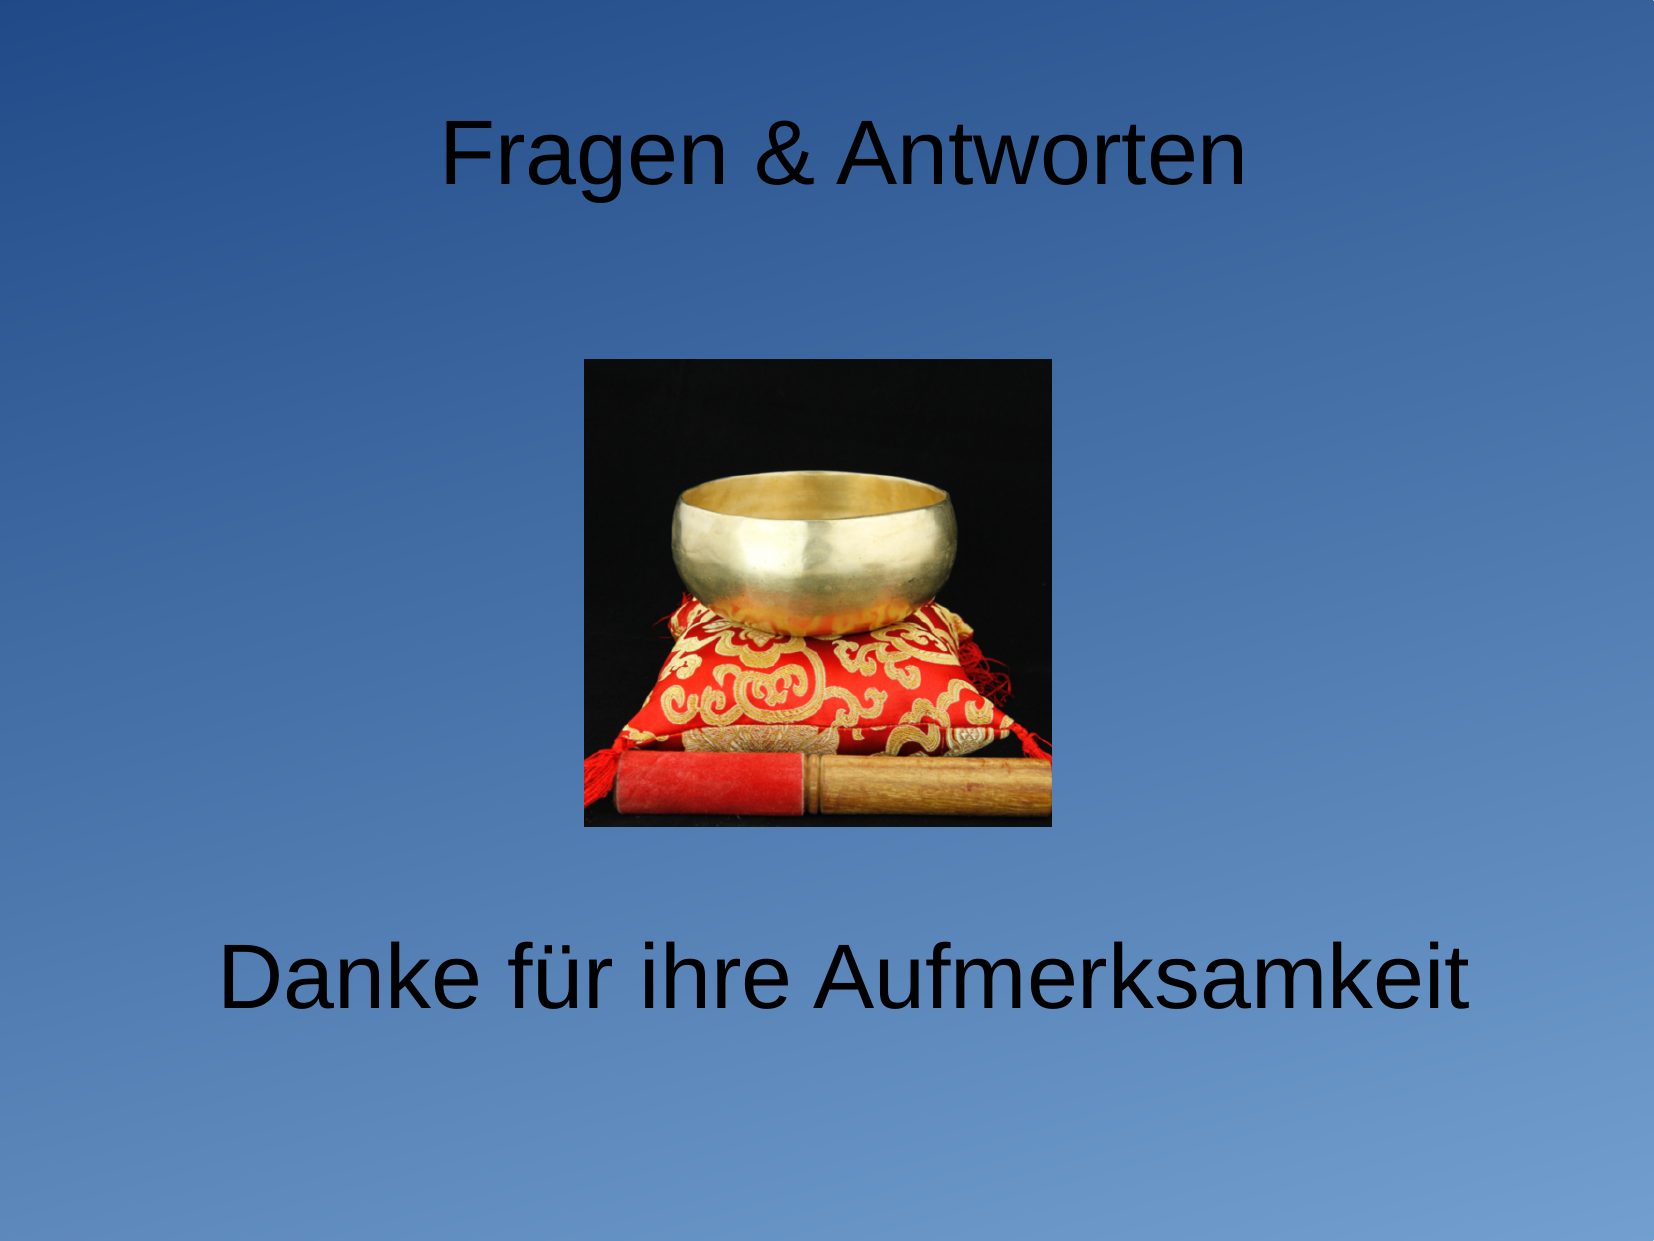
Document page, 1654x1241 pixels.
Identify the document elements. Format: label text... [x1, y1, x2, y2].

title Fragen & Antworten [82, 49, 1571, 257]
picture [584, 359, 1052, 827]
title Danke für ihre Aufmerksamkeit [82, 873, 1571, 1081]
